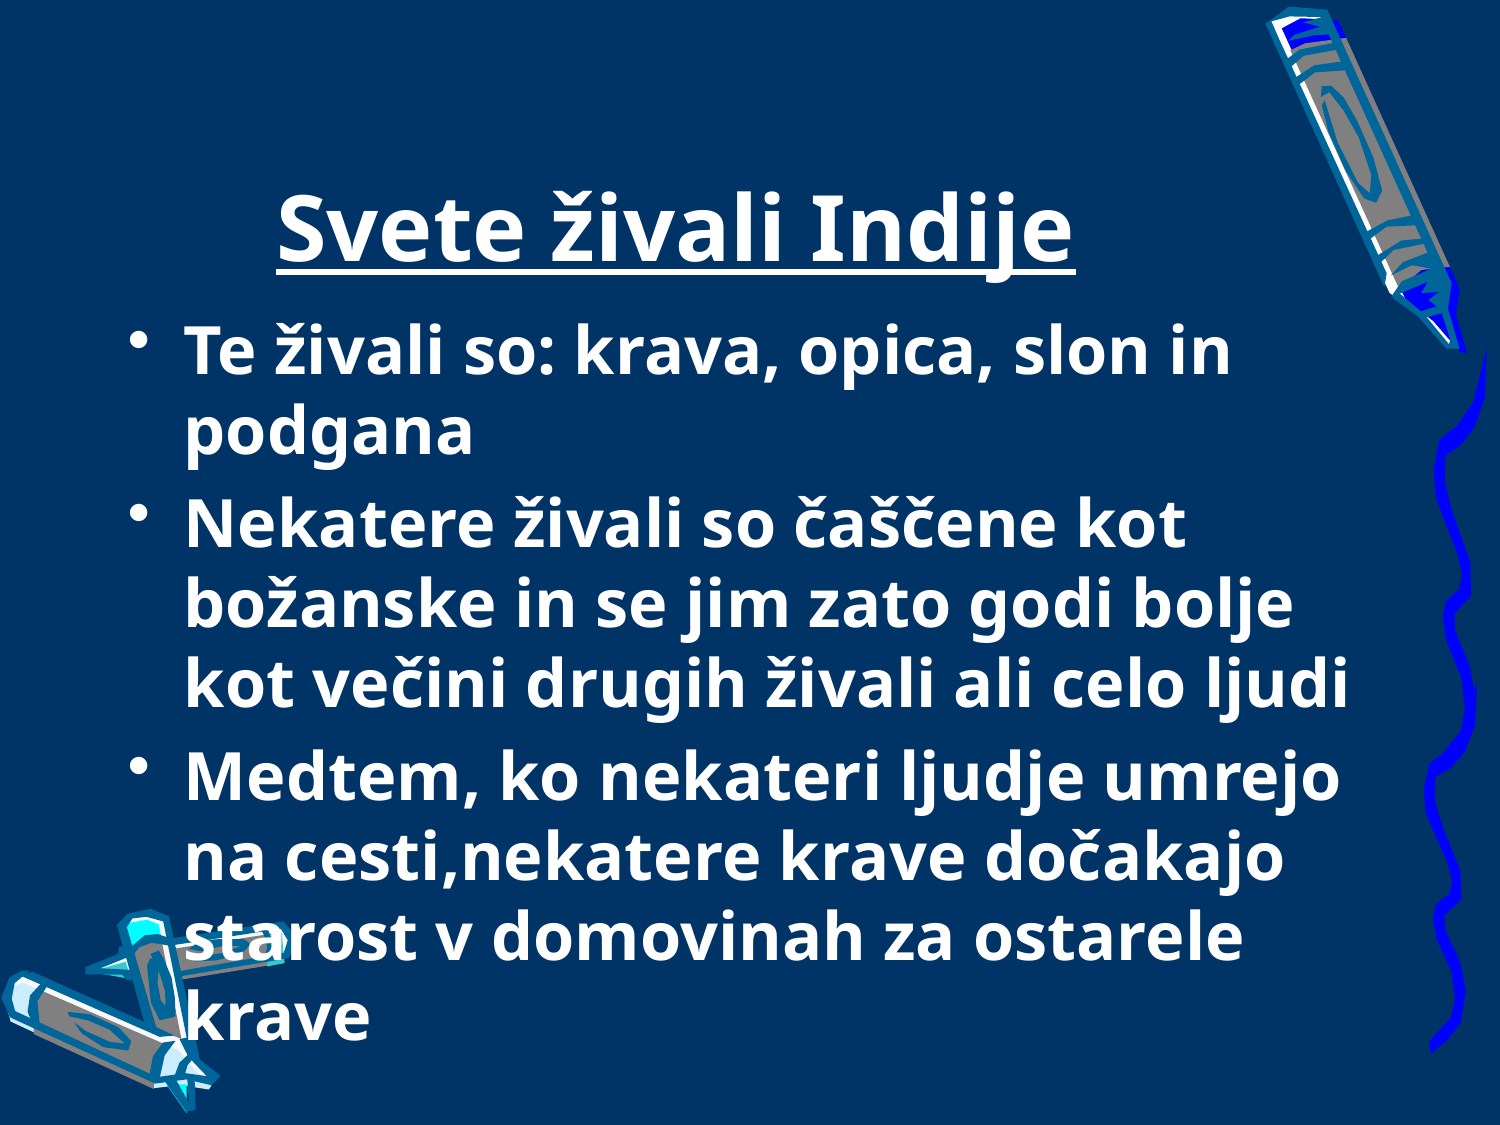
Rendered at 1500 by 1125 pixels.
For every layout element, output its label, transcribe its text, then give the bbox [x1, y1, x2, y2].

list Te živali so: krava, opica, slon in podgana Nekatere živali so čaščene kot božanske in se jim zato godi bolje kot večini drugih živali ali celo ljudi Medtem, ko nekateri ljudje umrejo na cesti,nekatere krave dočakajo starost v domovinah za ostarele krave [112, 299, 1375, 900]
title Svete živali Indije [112, 24, 1240, 288]
